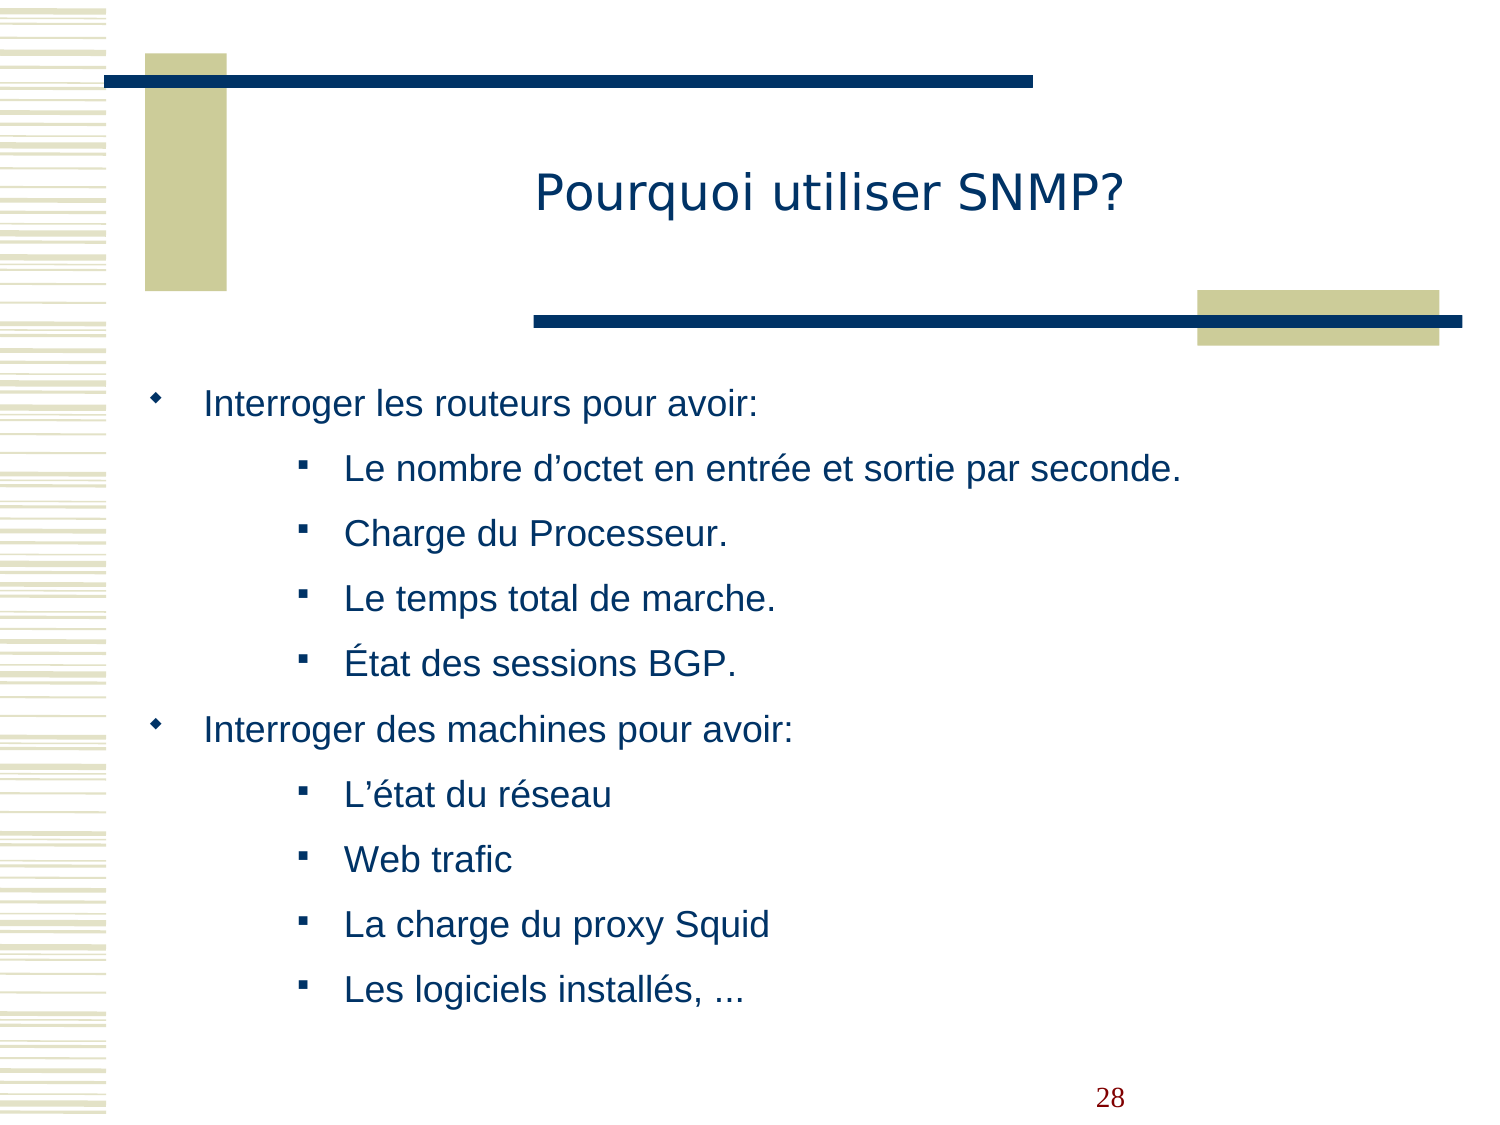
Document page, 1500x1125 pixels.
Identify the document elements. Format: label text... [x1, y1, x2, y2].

title Pourquoi utiliser SNMP? [225, 99, 1437, 289]
list Interroger les routeurs pour avoir: Le nombre d’octet en entrée et sortie par seconde. Charge du Processeur. Le temps total de marche. État des sessions BGP. Interroger des machines pour avoir: L’état du réseau Web trafic La charge du proxy Squid Les logiciels installés, ... [132, 363, 1439, 1046]
